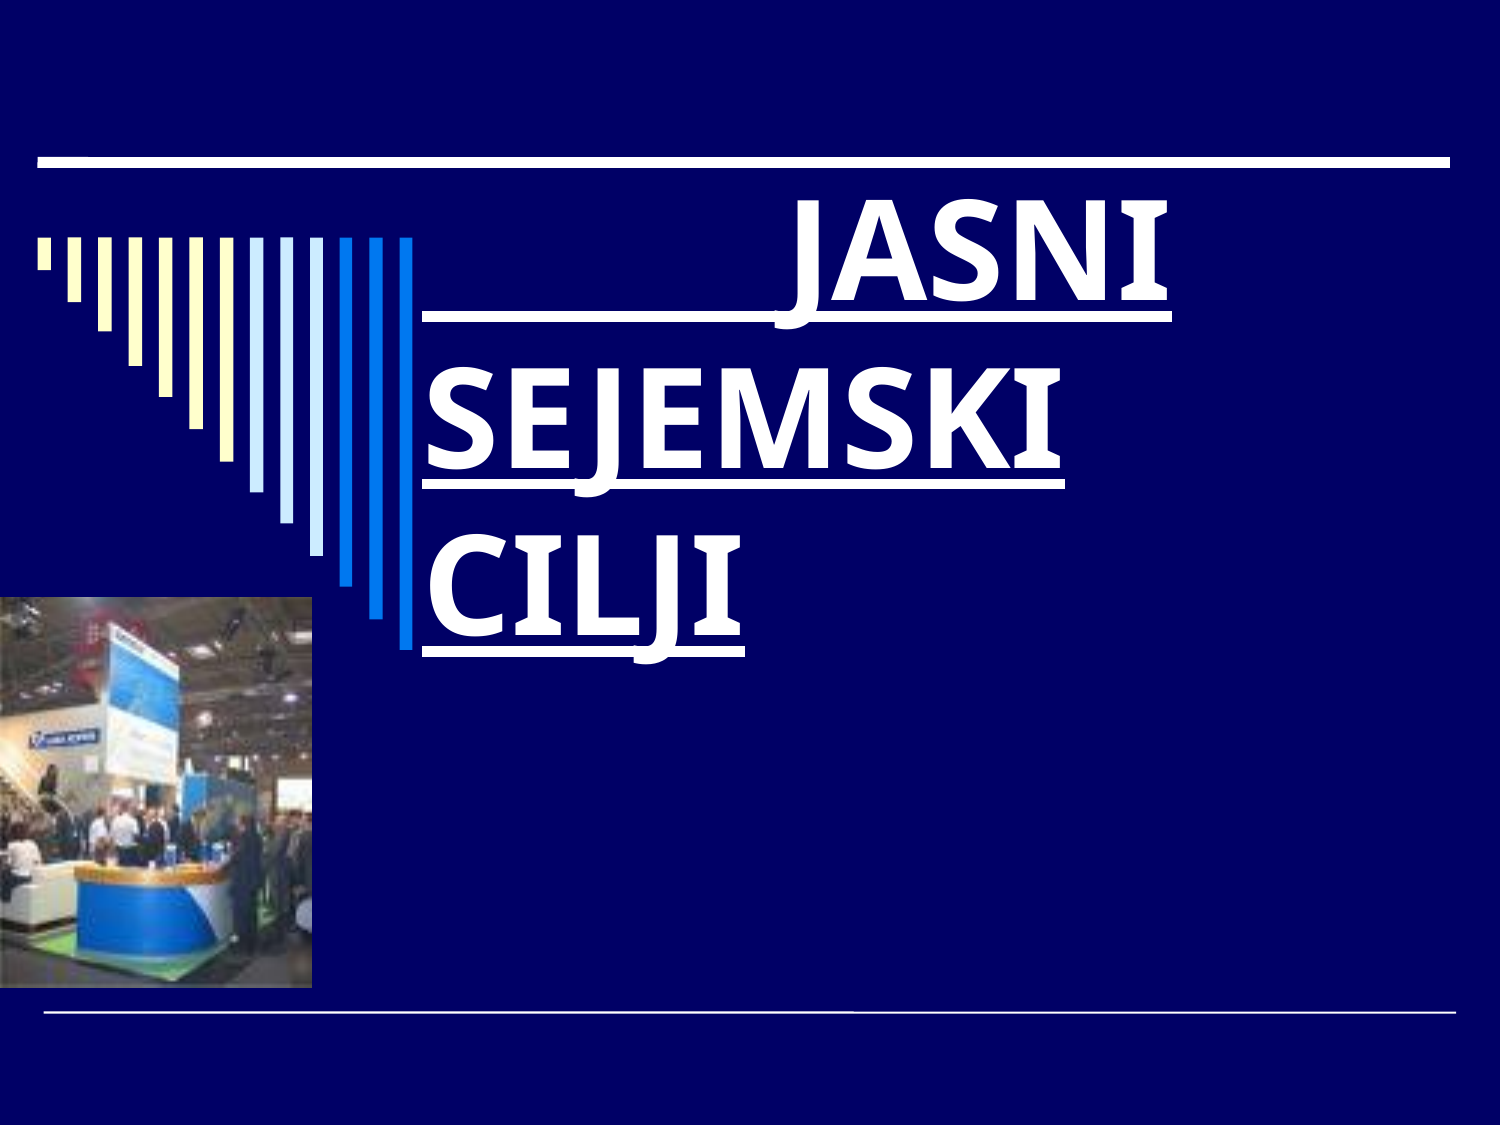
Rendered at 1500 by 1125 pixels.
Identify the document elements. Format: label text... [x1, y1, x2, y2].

picture [0, 597, 312, 988]
title JASNI SEJEMSKI CILJI [407, 224, 1438, 600]
